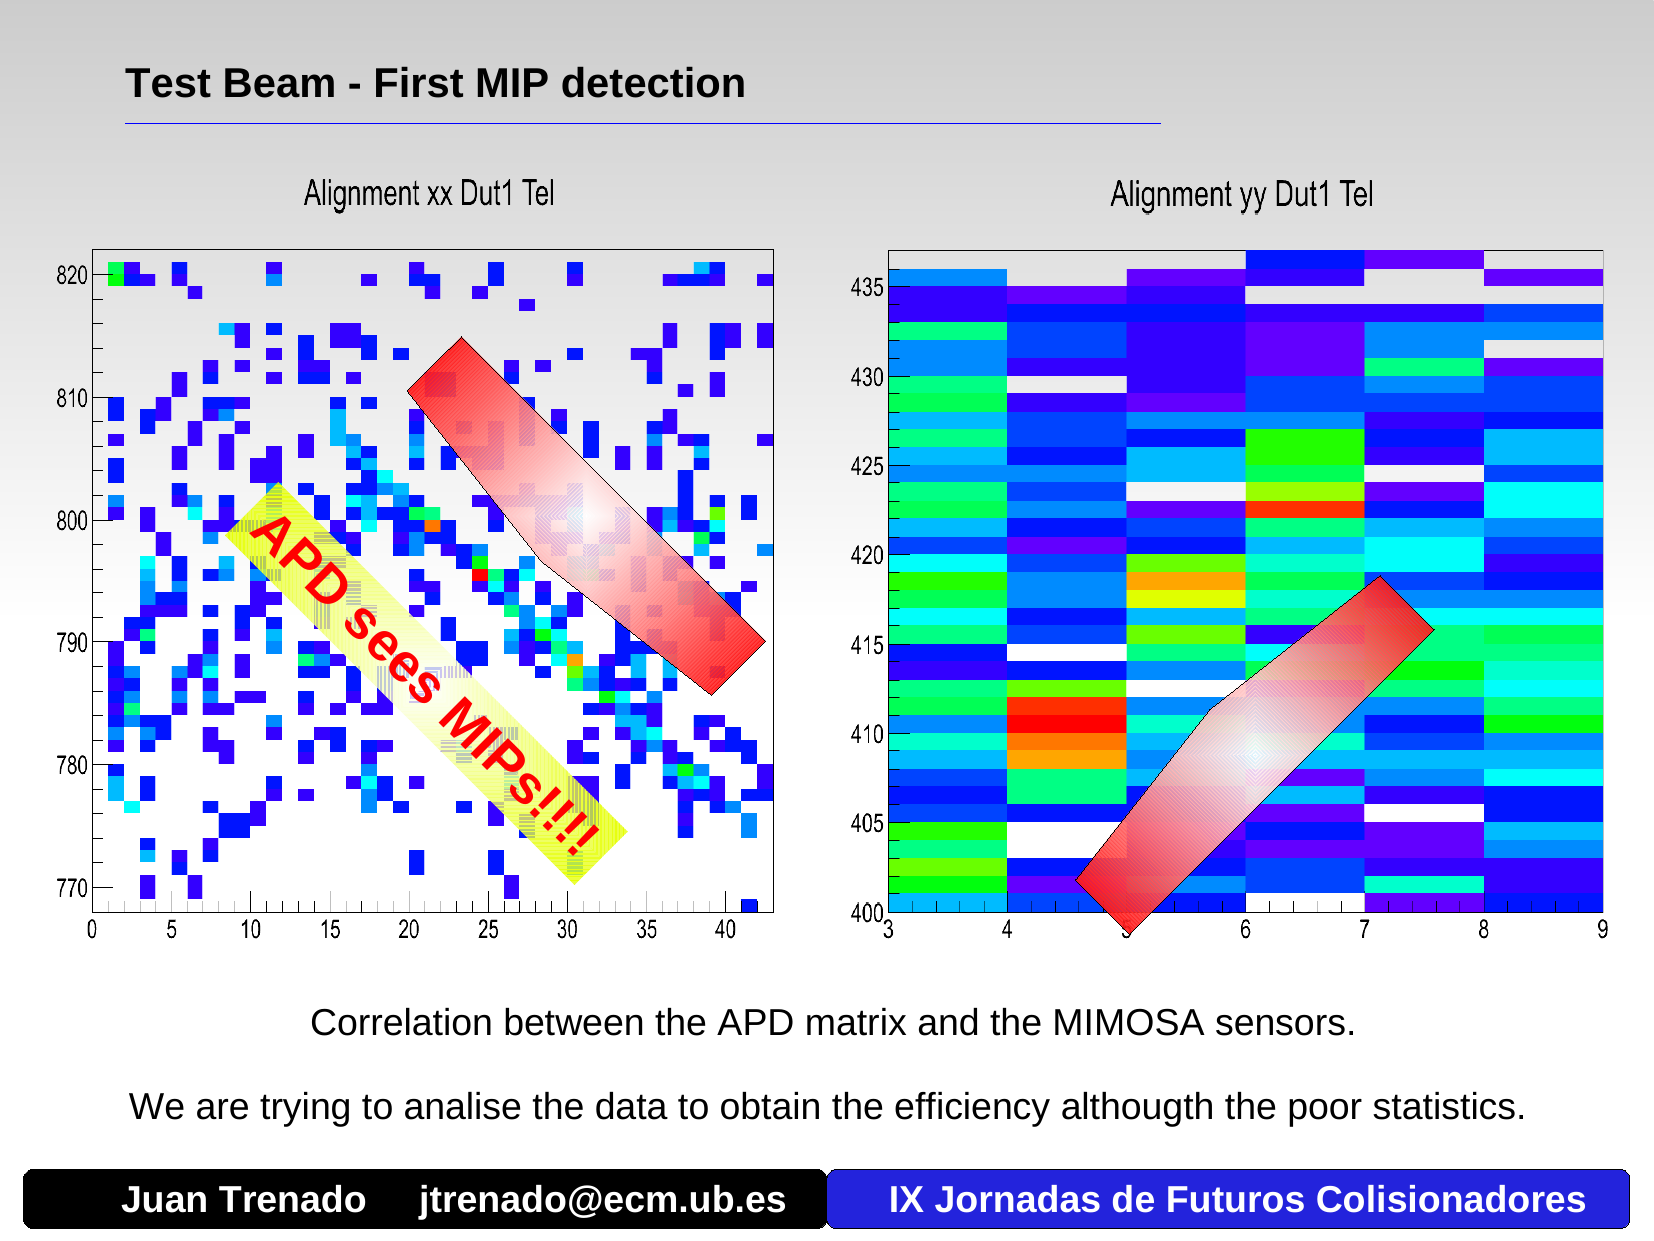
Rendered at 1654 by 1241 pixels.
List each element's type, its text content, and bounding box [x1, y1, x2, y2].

text_box Correlation between the APD matrix and the MIMOSA sensors. We are trying to analise the data to obtain the efficiency althougth the poor statistics. [76, 994, 1591, 1135]
text_box [23, 1169, 1630, 1229]
text_box APD sees MIPs!!!! [225, 482, 628, 885]
text_box [407, 336, 766, 696]
text_box Juan Trenado jtrenado@ecm.ub.es [106, 1170, 803, 1228]
text_box IX Jornadas de Futuros Colisionadores [874, 1170, 1603, 1228]
picture [7, 168, 1654, 995]
text_box [1075, 575, 1435, 935]
text_box Test Beam - First MIP detection [110, 52, 762, 114]
